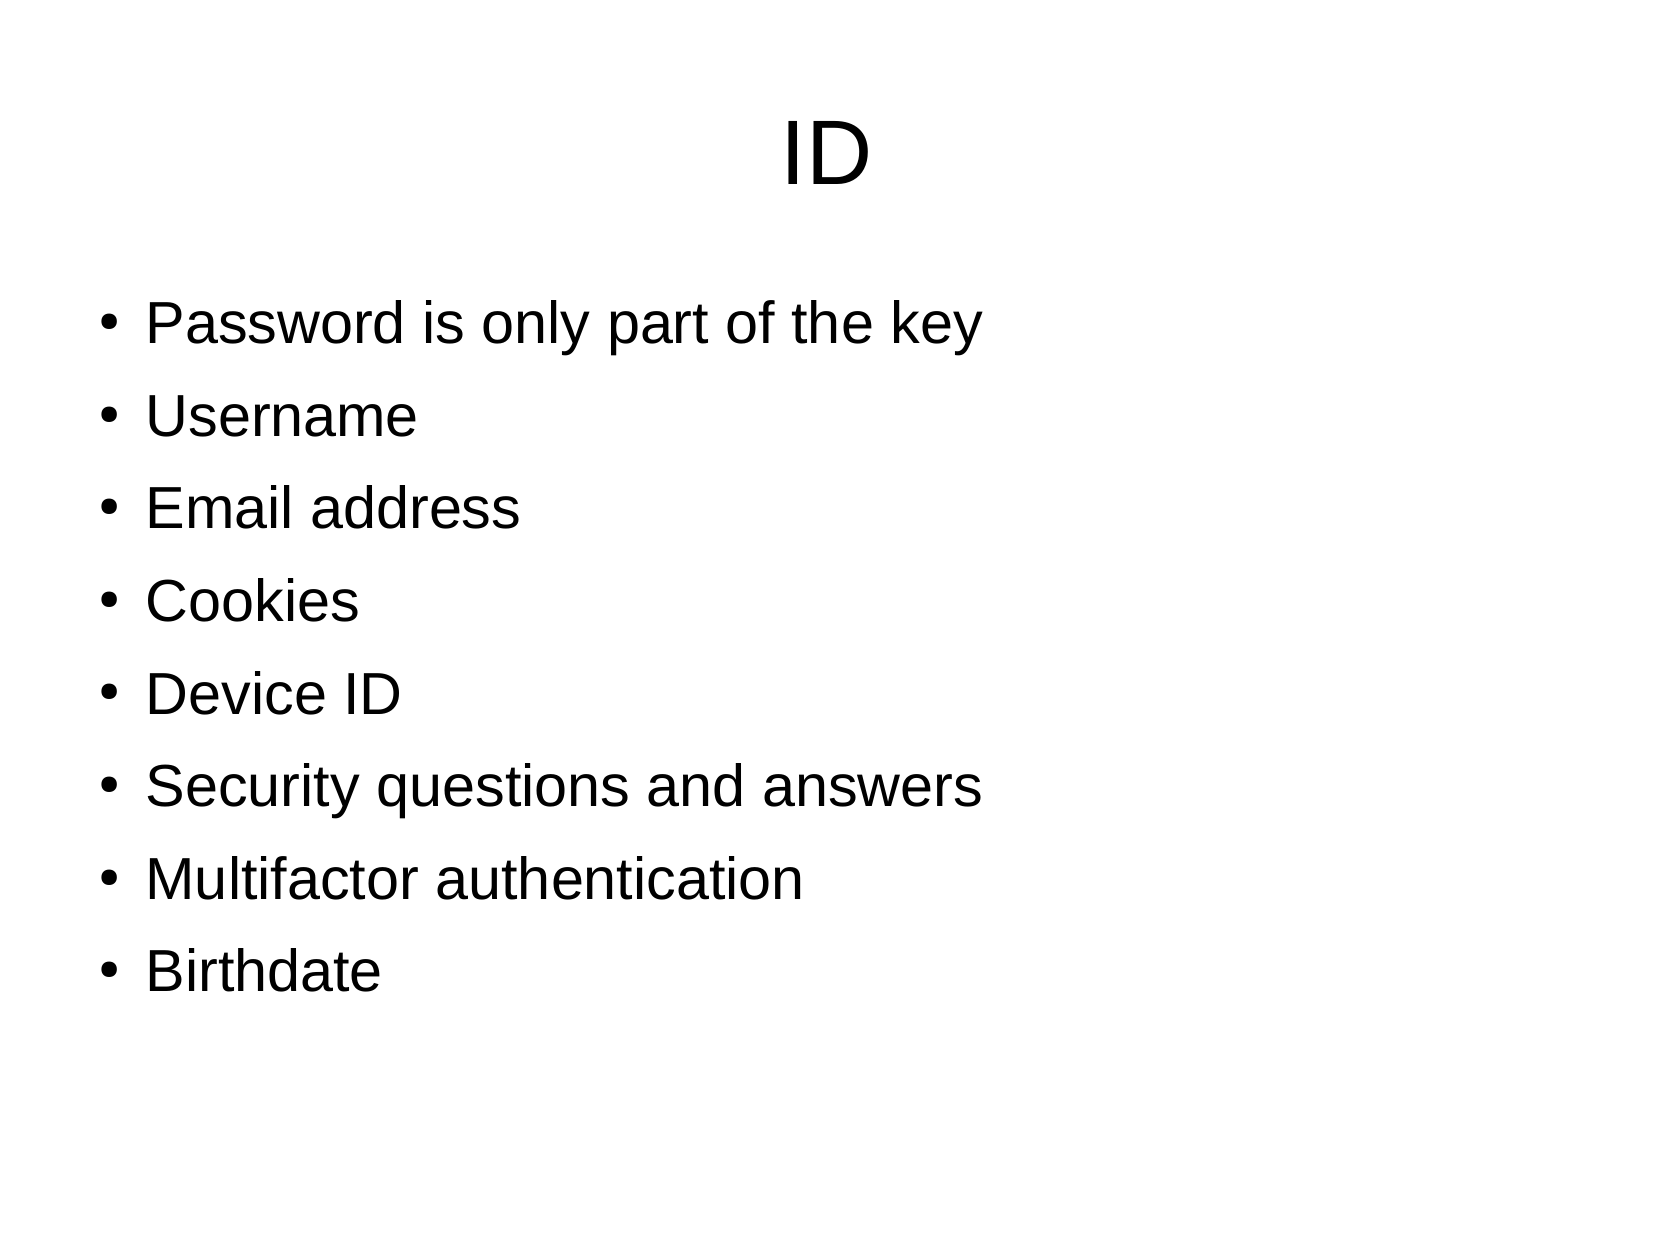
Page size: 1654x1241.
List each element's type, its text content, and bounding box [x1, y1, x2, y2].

list Password is only part of the key Username Email address Cookies Device ID Security questions and answers Multifactor authentication Birthdate [82, 290, 1538, 1010]
title ID [82, 49, 1571, 257]
